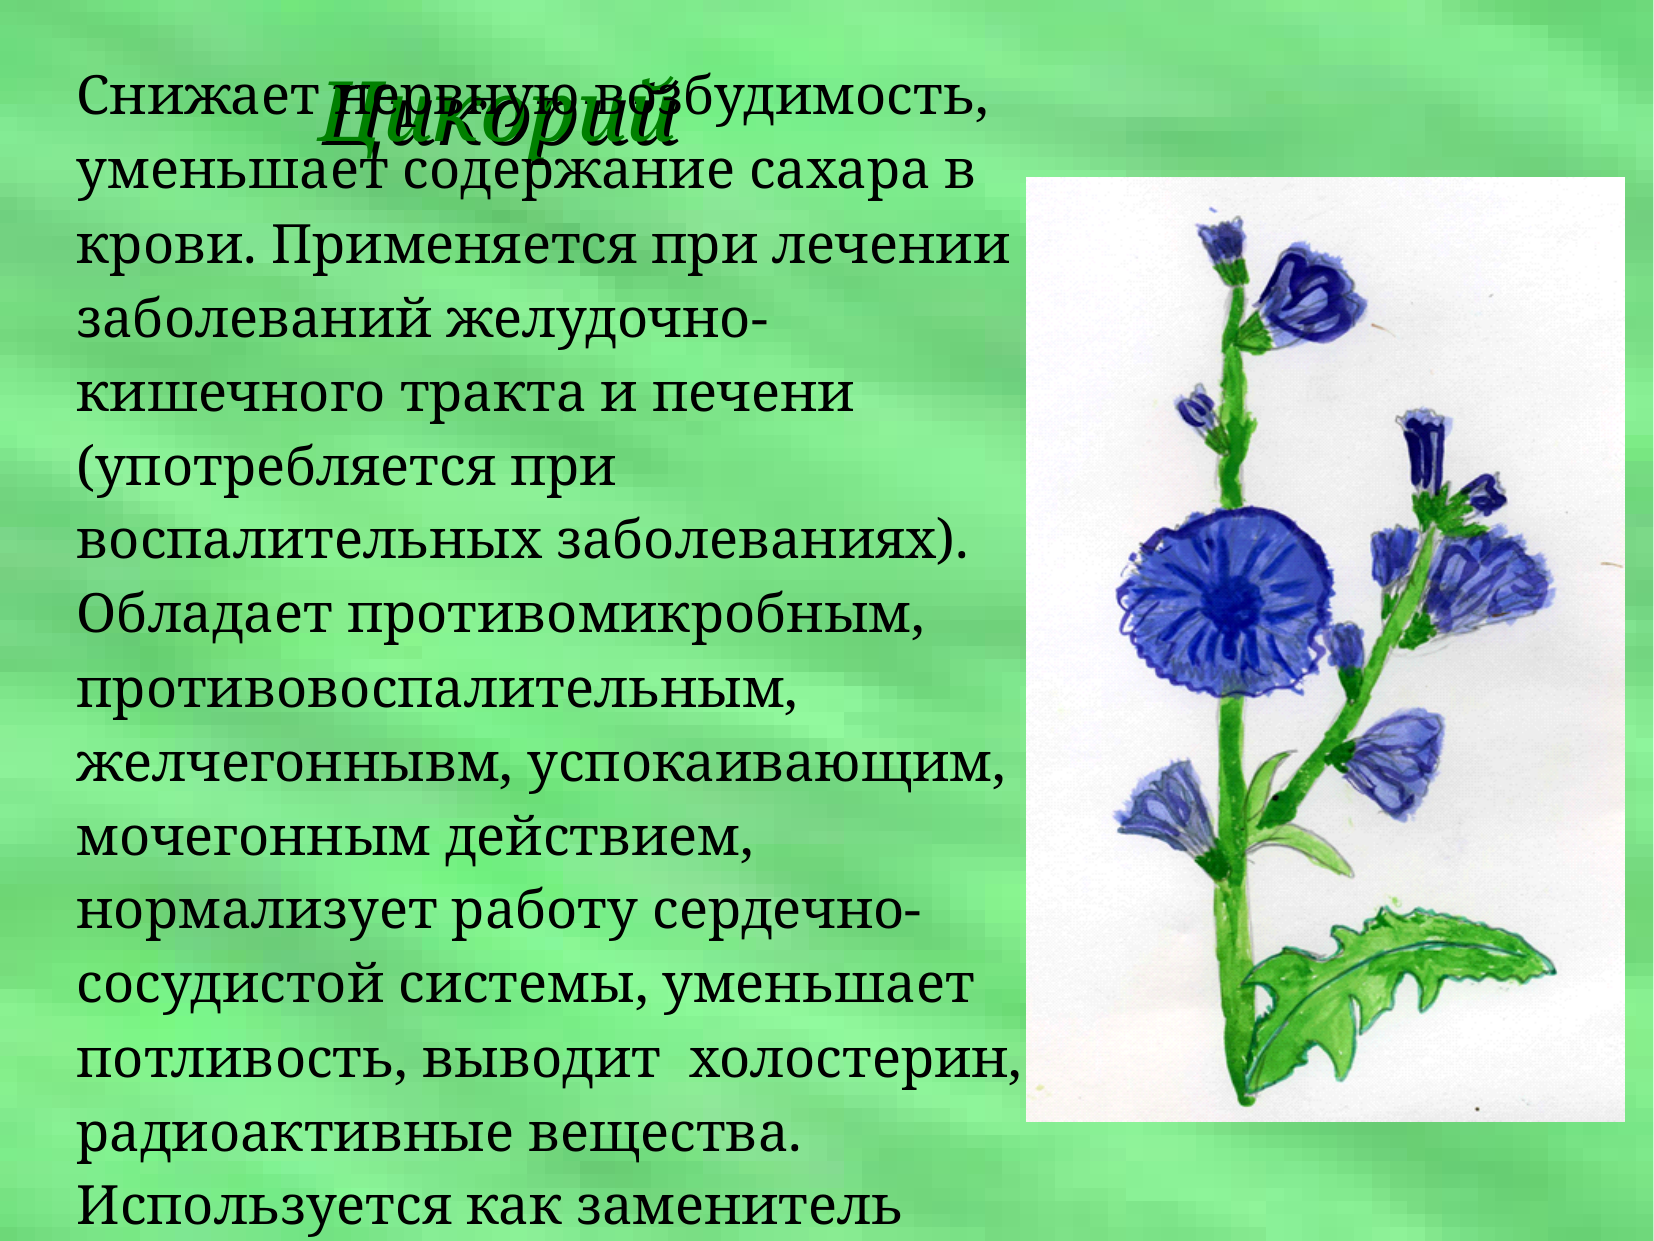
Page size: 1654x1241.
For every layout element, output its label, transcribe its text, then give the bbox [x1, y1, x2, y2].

text_box Цикорий [29, 51, 987, 167]
text_box Снижает нервную возбудимость, уменьшает содержание сахара в крови. Применяется при лечении заболеваний желудочно-кишечного тракта и печени (употребляется при воспалительных заболеваниях). Обладает противомикробным, противовоспалительным, желчегоннывм, успокаивающим, мочегонным действием, нормализует работу сердечно-сосудистой системы, уменьшает потливость, выводит холостерин, радиоактивные вещества. Используется как заменитель кофе. [76, 224, 1034, 1148]
picture [0, 0, 1654, 1241]
